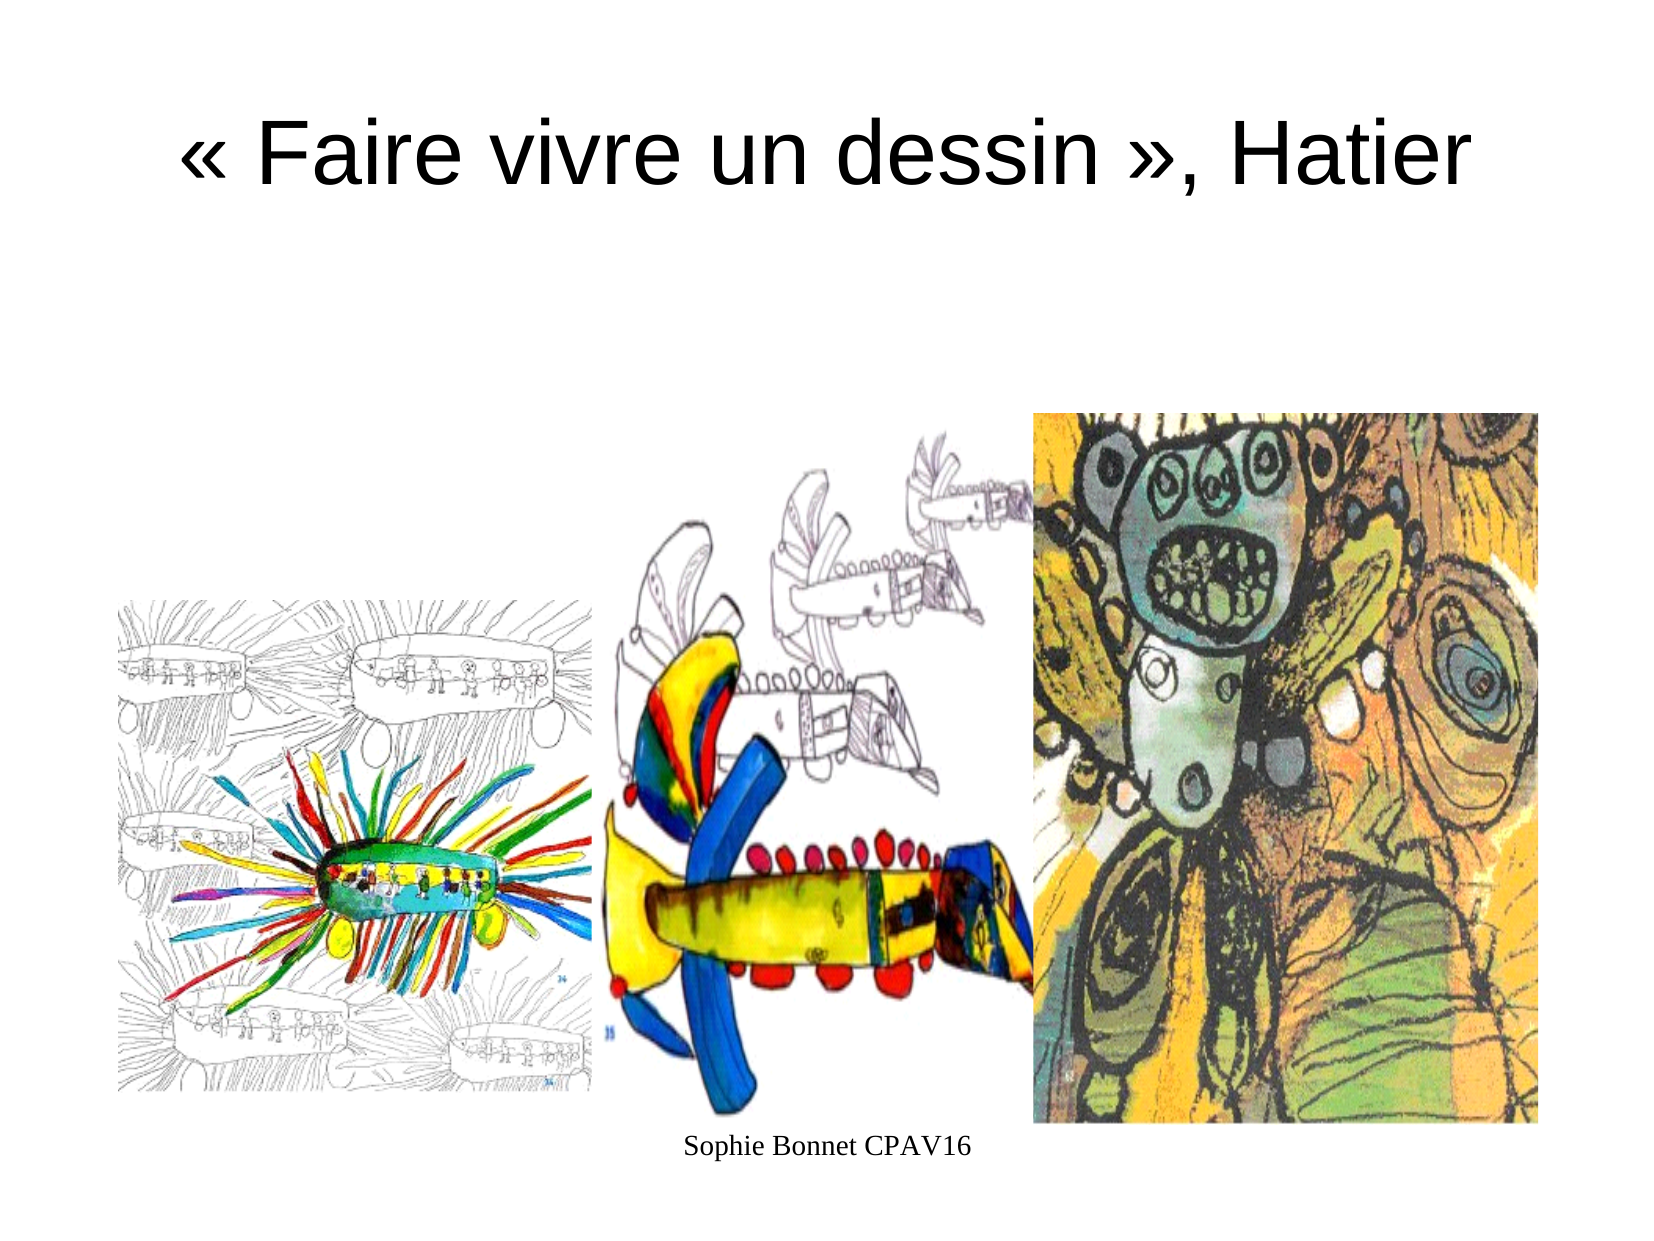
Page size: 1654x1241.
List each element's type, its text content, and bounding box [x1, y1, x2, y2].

picture [118, 600, 592, 1093]
picture [598, 413, 1539, 1125]
title « Faire vivre un dessin », Hatier [82, 49, 1571, 257]
